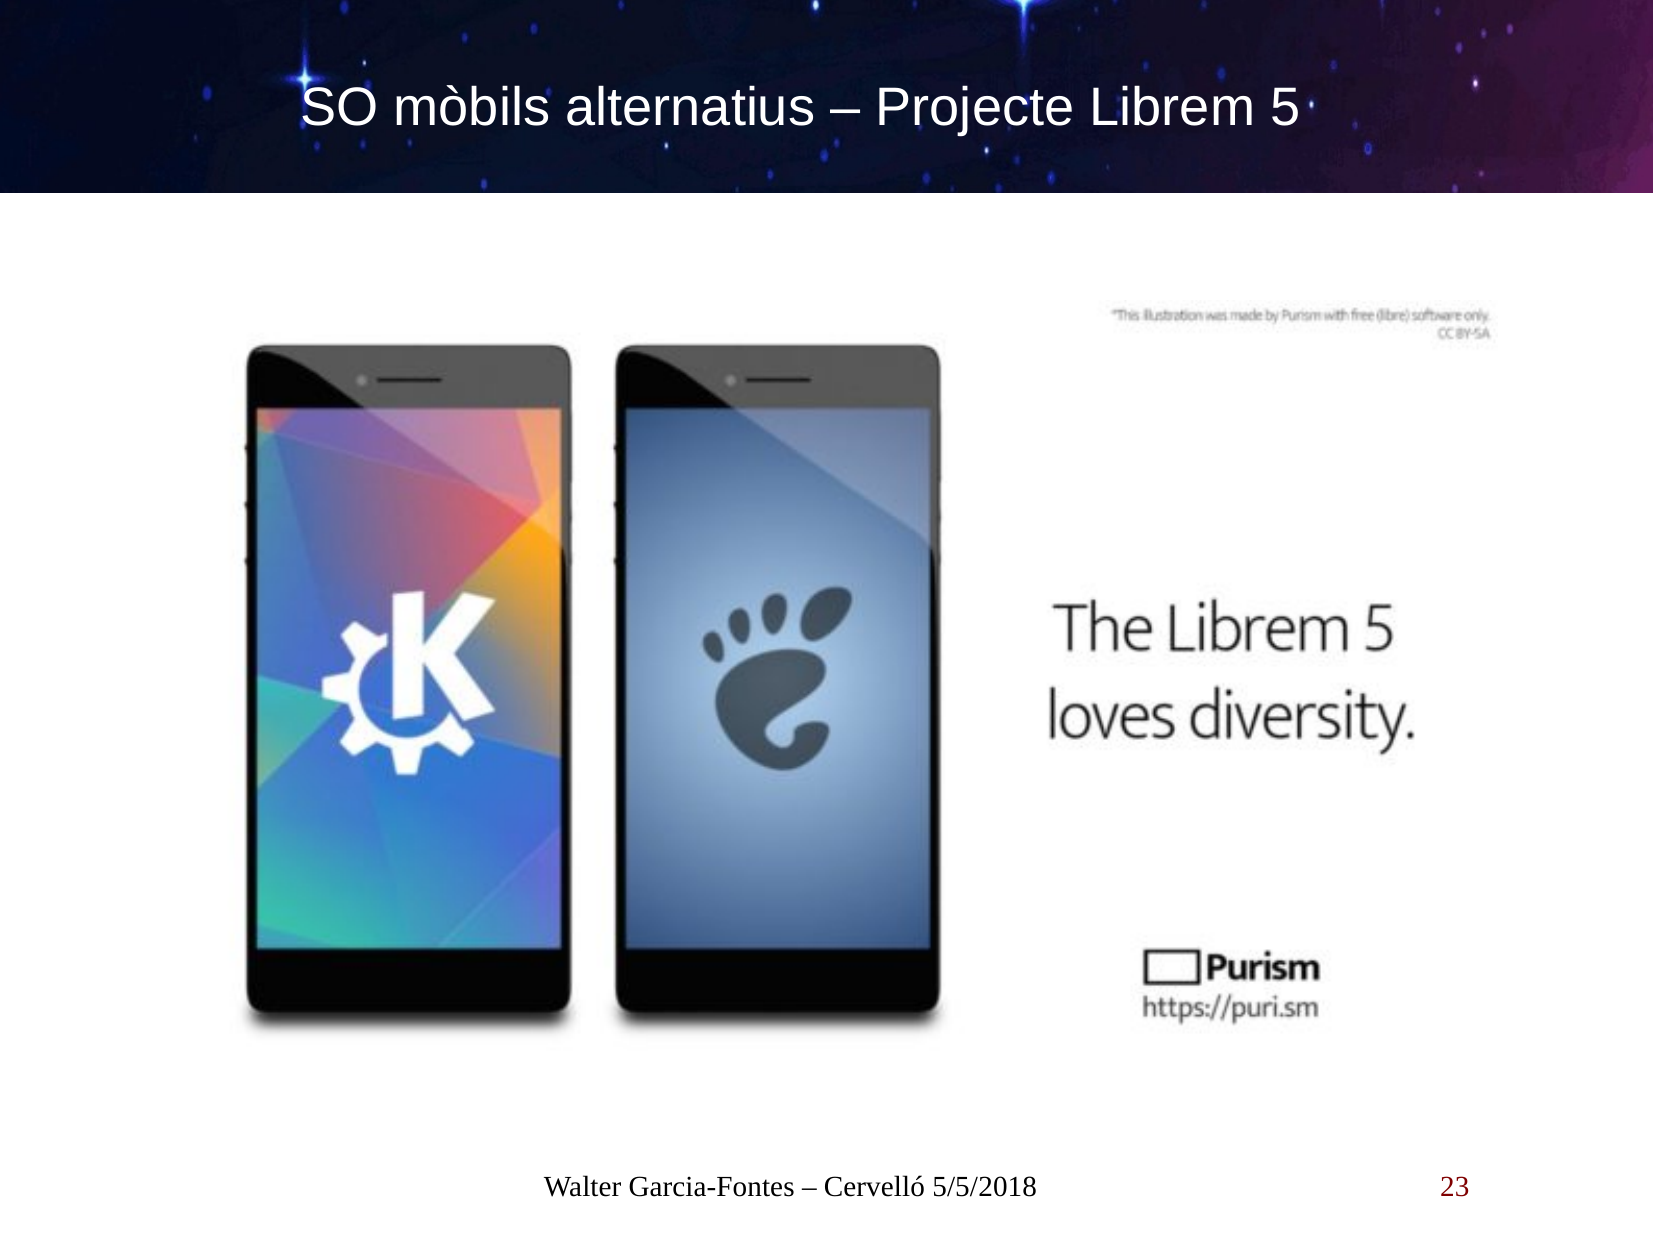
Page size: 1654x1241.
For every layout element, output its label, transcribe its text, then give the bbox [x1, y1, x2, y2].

picture [164, 300, 1498, 1086]
title SO mòbils alternatius – Projecte Librem 5 [57, 2, 1546, 211]
picture [0, 0, 1653, 193]
